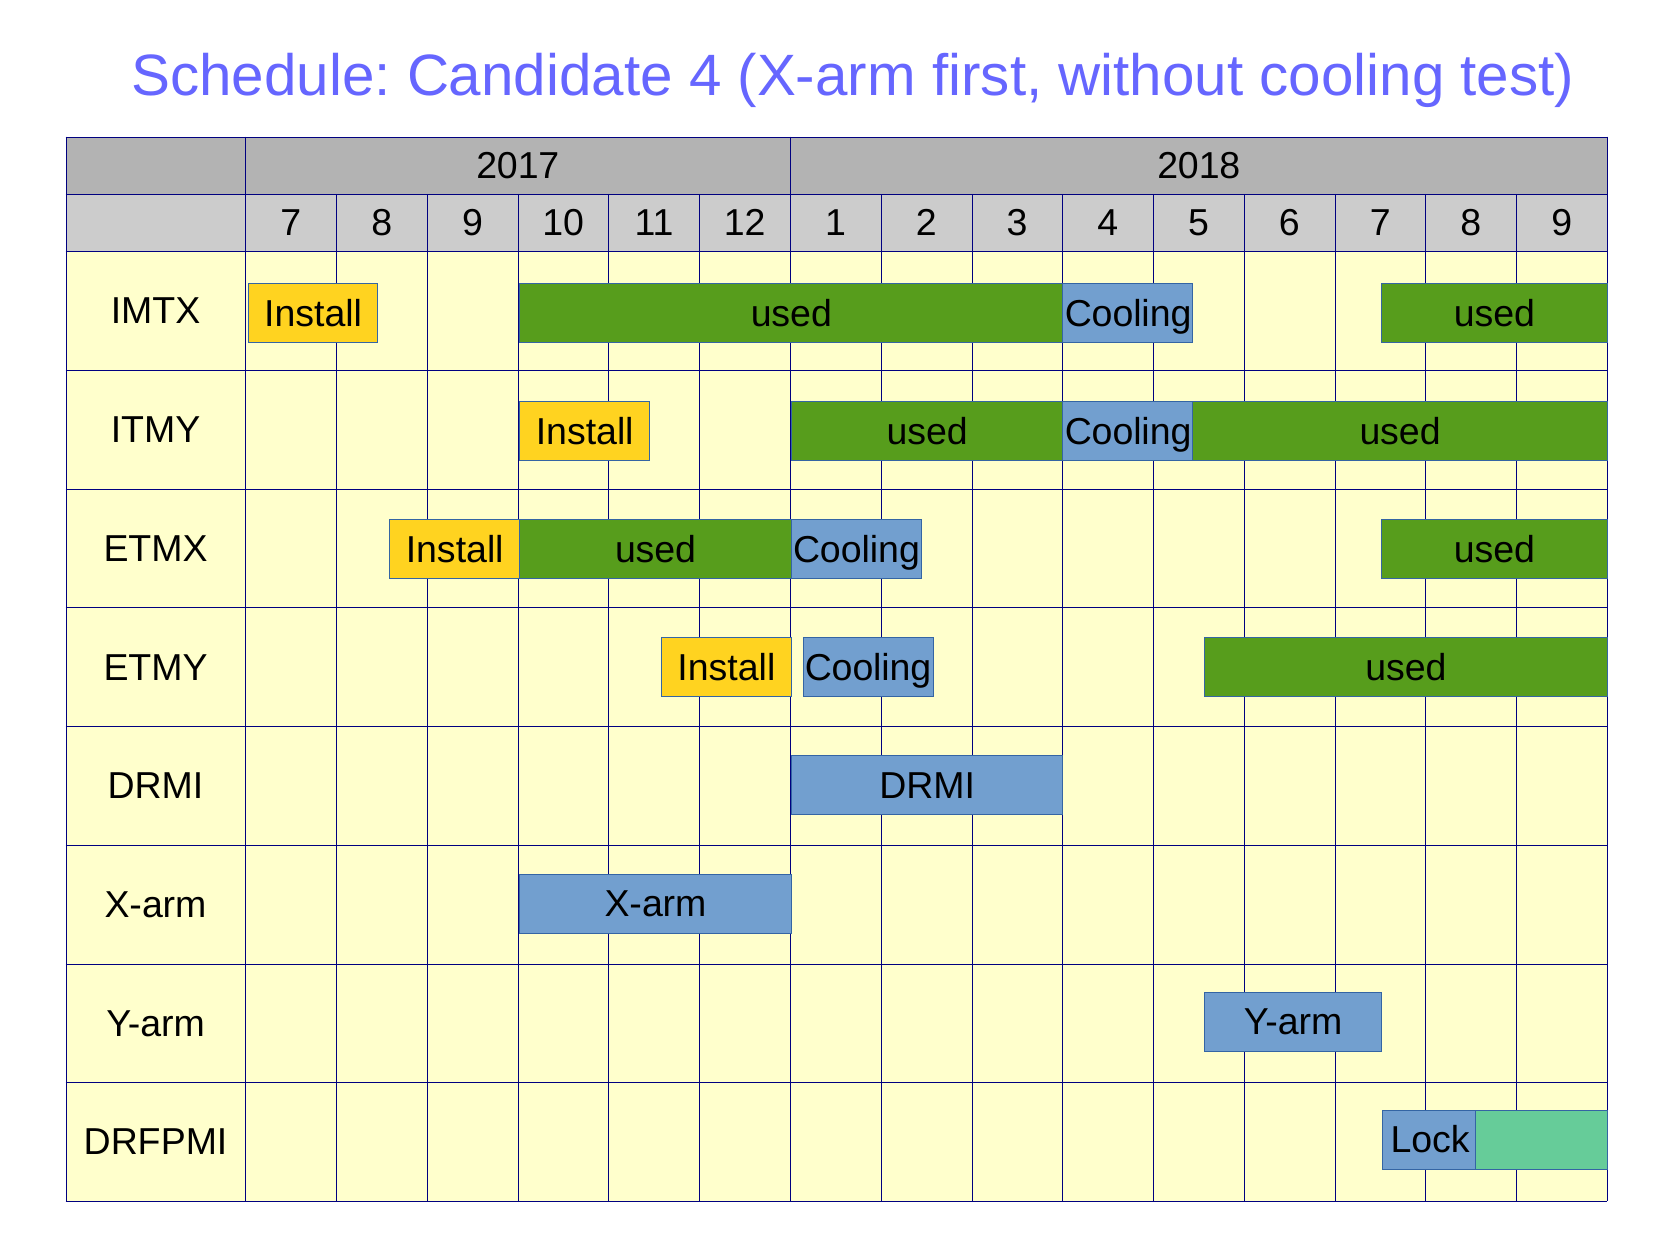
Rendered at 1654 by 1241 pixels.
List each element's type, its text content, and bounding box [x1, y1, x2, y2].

table_header 2017 [246, 138, 790, 194]
table_cell [1154, 965, 1244, 1082]
table_cell [1426, 1170, 1516, 1201]
table_cell [1154, 371, 1244, 401]
table_cell [973, 343, 1062, 370]
table_cell [882, 727, 972, 755]
table_cell [791, 846, 881, 964]
table_cell [1517, 1170, 1607, 1201]
table_cell [519, 965, 608, 1082]
text_box Install [519, 401, 650, 461]
table_cell [67, 195, 245, 251]
table_cell [428, 371, 518, 489]
table_cell [700, 490, 790, 519]
table_cell [791, 579, 881, 607]
table_cell [1245, 490, 1335, 607]
table_cell [1245, 1052, 1335, 1082]
table_cell [700, 252, 790, 283]
table_cell [700, 934, 790, 964]
table_cell [700, 1083, 790, 1201]
table_cell [1426, 965, 1516, 1082]
table_cell [519, 1083, 608, 1201]
table_cell [337, 371, 427, 489]
table_cell [246, 252, 336, 370]
table_cell [1517, 608, 1607, 637]
text_box used [1192, 401, 1608, 461]
table_cell [1245, 965, 1335, 992]
table_cell [1154, 608, 1244, 726]
table_cell [1063, 965, 1153, 1082]
table_cell [791, 727, 881, 755]
table_cell [1063, 371, 1153, 401]
table_cell [791, 965, 881, 1082]
table_cell ITMY [67, 371, 245, 489]
table_cell [791, 371, 881, 401]
table_cell [1063, 727, 1153, 845]
table_cell [1517, 579, 1607, 607]
table_cell [700, 697, 790, 726]
table_cell [246, 846, 336, 964]
table_cell [609, 965, 699, 1082]
table_cell [1517, 727, 1607, 845]
table_cell [1154, 461, 1244, 489]
text_box [1475, 1110, 1608, 1170]
table_cell ETMX [67, 490, 245, 607]
table_cell [519, 727, 608, 845]
table_cell IMTX [67, 252, 245, 370]
table_cell [1336, 371, 1425, 401]
table_cell [1517, 846, 1607, 964]
table_cell [700, 727, 790, 845]
table_cell [791, 461, 881, 489]
text_box Schedule: Candidate 4 (X-arm first, without cooling test) [116, 35, 1592, 116]
table_cell [882, 608, 972, 726]
text_box used [1204, 637, 1608, 697]
table_cell [337, 727, 427, 845]
table_cell [1154, 490, 1244, 607]
table_cell [609, 1083, 699, 1201]
table_cell 4 [1063, 195, 1153, 251]
table_cell [973, 608, 1062, 726]
table_cell [428, 965, 518, 1082]
table_cell [882, 846, 972, 964]
text_box used [519, 283, 1063, 343]
table_cell [519, 371, 608, 401]
table_cell [246, 727, 336, 845]
table_cell [700, 371, 790, 489]
text_box Install [389, 519, 519, 579]
table_cell [700, 608, 790, 637]
table_cell [1063, 1083, 1153, 1201]
table_cell [1517, 461, 1607, 489]
table_cell [1517, 252, 1607, 283]
table_cell [1154, 1083, 1244, 1201]
table_cell [1336, 846, 1425, 964]
table_cell [882, 371, 972, 401]
table_cell [1063, 252, 1153, 283]
table_cell 1 [791, 195, 881, 251]
table_cell [428, 490, 518, 519]
table_cell [609, 727, 699, 845]
table_cell [428, 252, 518, 370]
table_cell [973, 490, 1062, 607]
table_cell [428, 608, 518, 726]
table_cell [519, 461, 608, 489]
table_cell [1063, 846, 1153, 964]
text_box Cooling [1063, 401, 1192, 461]
table_cell [337, 252, 427, 370]
table_cell [1336, 461, 1425, 489]
table_cell [1426, 608, 1516, 637]
table_header 2018 [791, 138, 1607, 194]
text_box Cooling [792, 519, 922, 579]
table_cell [428, 846, 518, 964]
table_cell [700, 579, 790, 607]
table_cell 8 [337, 195, 427, 251]
table_cell [973, 846, 1062, 964]
table_cell [428, 579, 518, 607]
table_cell [791, 252, 881, 283]
text_box DRMI [791, 755, 1063, 815]
table_cell [1426, 343, 1516, 370]
table_cell [609, 579, 699, 607]
table_cell [609, 343, 699, 370]
table_cell [791, 343, 881, 370]
text_box used [519, 519, 792, 579]
table_cell [700, 343, 790, 370]
table_cell [1517, 965, 1607, 1082]
table_cell [519, 252, 608, 283]
table_cell [1245, 371, 1335, 401]
table_cell [1245, 846, 1335, 964]
table_cell [973, 371, 1062, 401]
table_cell [609, 371, 699, 489]
table_cell [973, 461, 1062, 489]
text_box Cooling [1063, 283, 1193, 343]
table_cell [1245, 252, 1335, 370]
table_cell [1426, 727, 1516, 845]
table_cell [1336, 252, 1425, 370]
table_cell [609, 608, 699, 726]
table_cell [519, 934, 608, 964]
table_cell 5 [1154, 195, 1244, 251]
text_box Y-arm [1204, 992, 1382, 1052]
table_cell [519, 608, 608, 726]
text_box X-arm [519, 874, 792, 934]
table_cell [882, 490, 972, 607]
table_cell [1245, 727, 1335, 845]
table_cell [337, 1083, 427, 1201]
table_cell [1426, 579, 1516, 607]
text_box Install [661, 637, 792, 697]
text_box Lock [1382, 1110, 1475, 1170]
table_cell 6 [1245, 195, 1335, 251]
table_cell [1154, 252, 1244, 370]
table_cell [1336, 1083, 1425, 1201]
table_cell [609, 490, 699, 519]
table_cell [1336, 490, 1425, 607]
table_cell [1336, 727, 1425, 845]
table_header [67, 138, 245, 194]
table_cell [1426, 846, 1516, 964]
table_cell [700, 846, 790, 874]
table_cell 10 [519, 195, 608, 251]
table_cell 8 [1426, 195, 1516, 251]
table_cell Y-arm [67, 965, 245, 1082]
text_box Install [248, 283, 378, 343]
table_cell [246, 490, 336, 607]
table_cell [1154, 846, 1244, 964]
table_cell [337, 846, 427, 964]
table_cell [1517, 490, 1607, 519]
table_cell [1336, 697, 1425, 726]
table_cell [791, 1083, 881, 1201]
table_cell [1517, 697, 1607, 726]
text_box Cooling [803, 637, 934, 697]
table_cell [1245, 1083, 1335, 1201]
table_cell [1154, 727, 1244, 845]
table_cell [973, 252, 1062, 283]
table_cell [791, 608, 881, 726]
table_cell [1063, 461, 1153, 489]
table_cell [519, 579, 608, 607]
table_cell [1245, 461, 1335, 489]
table_cell ETMY [67, 608, 245, 726]
table_cell [1426, 371, 1516, 401]
table_cell [337, 608, 427, 726]
table_cell [609, 252, 699, 283]
table_cell [519, 343, 608, 370]
table_cell 7 [246, 195, 336, 251]
table_cell 9 [1517, 195, 1607, 251]
table_cell [519, 846, 608, 874]
table_cell 9 [428, 195, 518, 251]
text_box used [791, 401, 1063, 461]
table_cell DRMI [67, 727, 245, 845]
table_cell [1245, 697, 1335, 726]
table_cell [973, 727, 1062, 755]
table_cell [882, 815, 972, 845]
table_cell [1063, 343, 1153, 370]
table_cell 12 [700, 195, 790, 251]
table_cell DRFPMI [67, 1083, 245, 1201]
table_cell [337, 965, 427, 1082]
table_cell 2 [882, 195, 972, 251]
table_cell [882, 965, 972, 1082]
table_cell [246, 608, 336, 726]
table_cell [1336, 965, 1425, 1082]
table_cell [1426, 461, 1516, 489]
table_cell [246, 371, 336, 489]
text_box used [1381, 519, 1608, 579]
table_cell [428, 727, 518, 845]
table_cell [700, 965, 790, 1082]
table_cell [1426, 490, 1516, 519]
table_cell [791, 815, 881, 845]
table_cell [1245, 608, 1335, 637]
table_cell [246, 965, 336, 1082]
table_cell [1517, 371, 1607, 401]
table_cell [791, 490, 881, 519]
table_cell [1426, 252, 1516, 283]
table_cell X-arm [67, 846, 245, 964]
table_cell [1426, 697, 1516, 726]
table_cell [882, 252, 972, 283]
table_cell 7 [1336, 195, 1425, 251]
text_box used [1381, 283, 1608, 343]
table_cell [1063, 490, 1153, 607]
table_cell [1517, 343, 1607, 370]
table_cell [337, 490, 427, 607]
table_cell [428, 1083, 518, 1201]
table_cell [1063, 608, 1153, 726]
table_cell [973, 965, 1062, 1082]
table_cell [519, 490, 608, 519]
table_cell [609, 846, 699, 874]
table_cell 3 [973, 195, 1062, 251]
table_cell [1517, 1083, 1607, 1110]
table_cell [882, 461, 972, 489]
table_cell [882, 1083, 972, 1201]
table_cell [1336, 608, 1425, 637]
table_cell [973, 1083, 1062, 1201]
table_cell [246, 1083, 336, 1201]
table_cell [1426, 1083, 1516, 1110]
table_cell 11 [609, 195, 699, 251]
table_cell [882, 343, 972, 370]
table_cell [609, 934, 699, 964]
table_cell [973, 815, 1062, 845]
